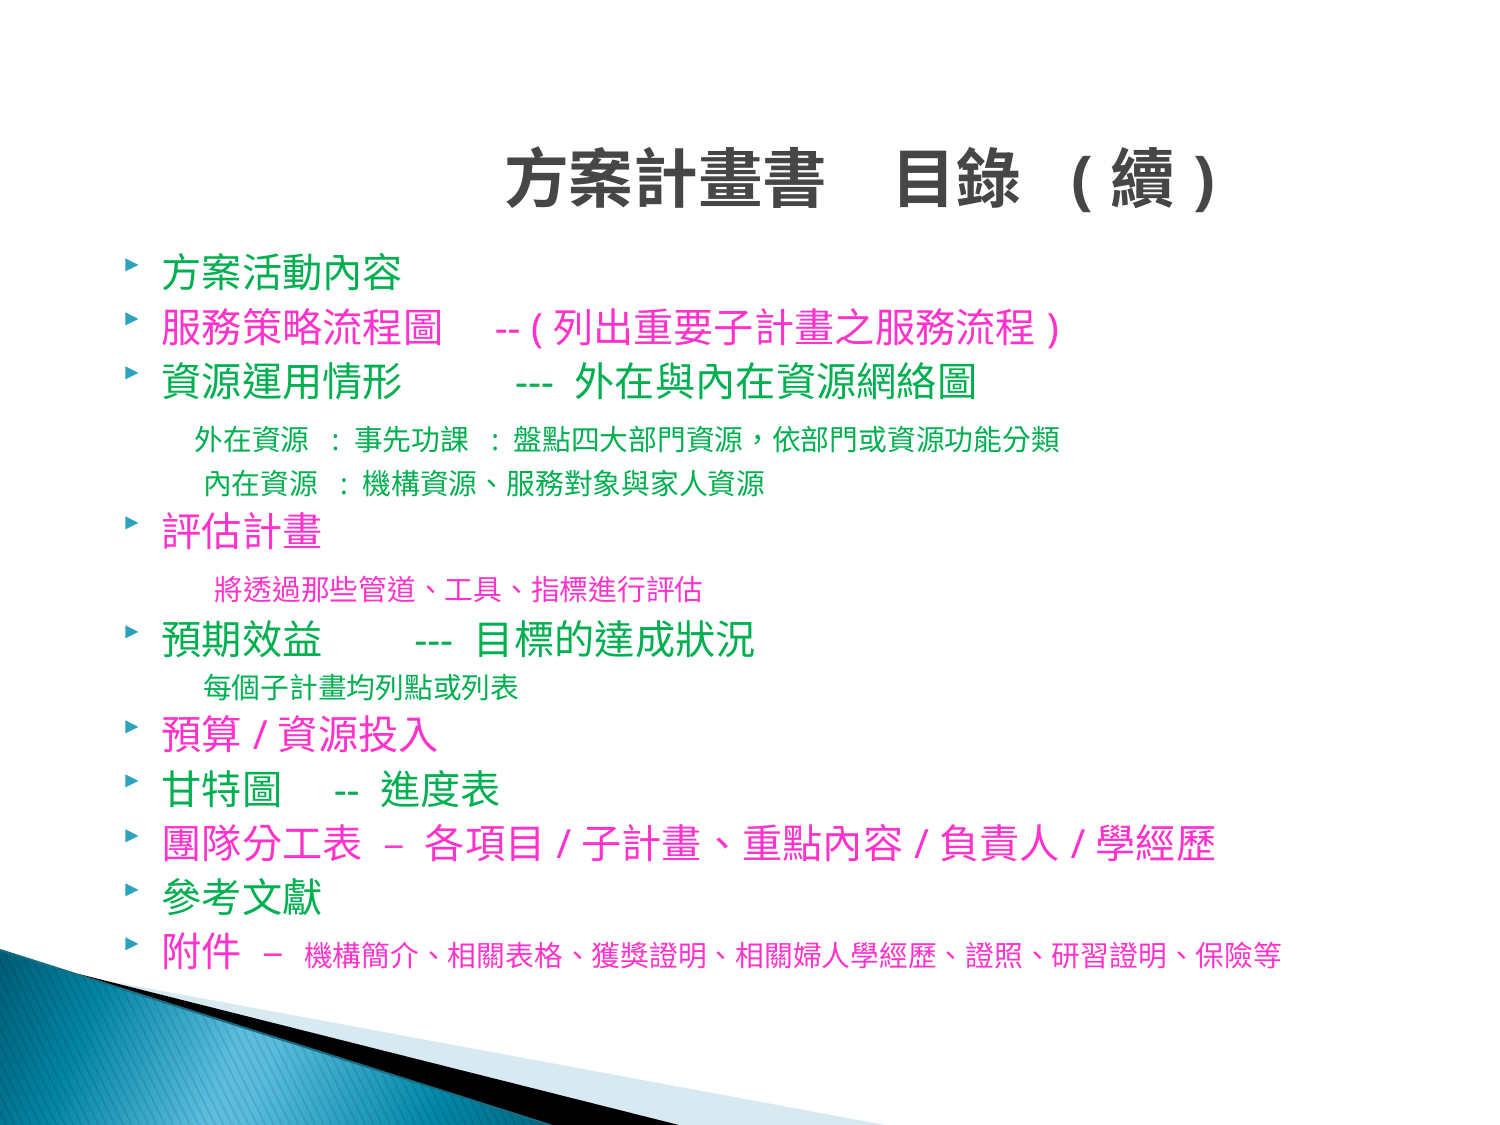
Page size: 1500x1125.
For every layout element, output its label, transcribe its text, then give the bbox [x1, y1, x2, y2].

list 方案活動內容 服務策略流程圖 -- (列出重要子計畫之服務流程) 資源運用情形 --- 外在與內在資源網絡圖 外在資源 : 事先功課 : 盤點四大部門資源，依部門或資源功能分類 內在資源 : 機構資源、服務對象與家人資源 評估計畫 將透過那些管道、工具、指標進行評估 預期效益 --- 目標的達成狀況 每個子計畫均列點或列表 預算/資源投入 甘特圖 -- 進度表 團隊分工表 – 各項目/子計畫、重點內容/負責人/學經歷 參考文獻 附件 – 機構簡介、相關表格、獲獎證明、相關婦人學經歷、證照、研習證明、保險等 [75, 243, 1426, 986]
title 方案計畫書 目錄 (續) [75, 45, 1426, 233]
